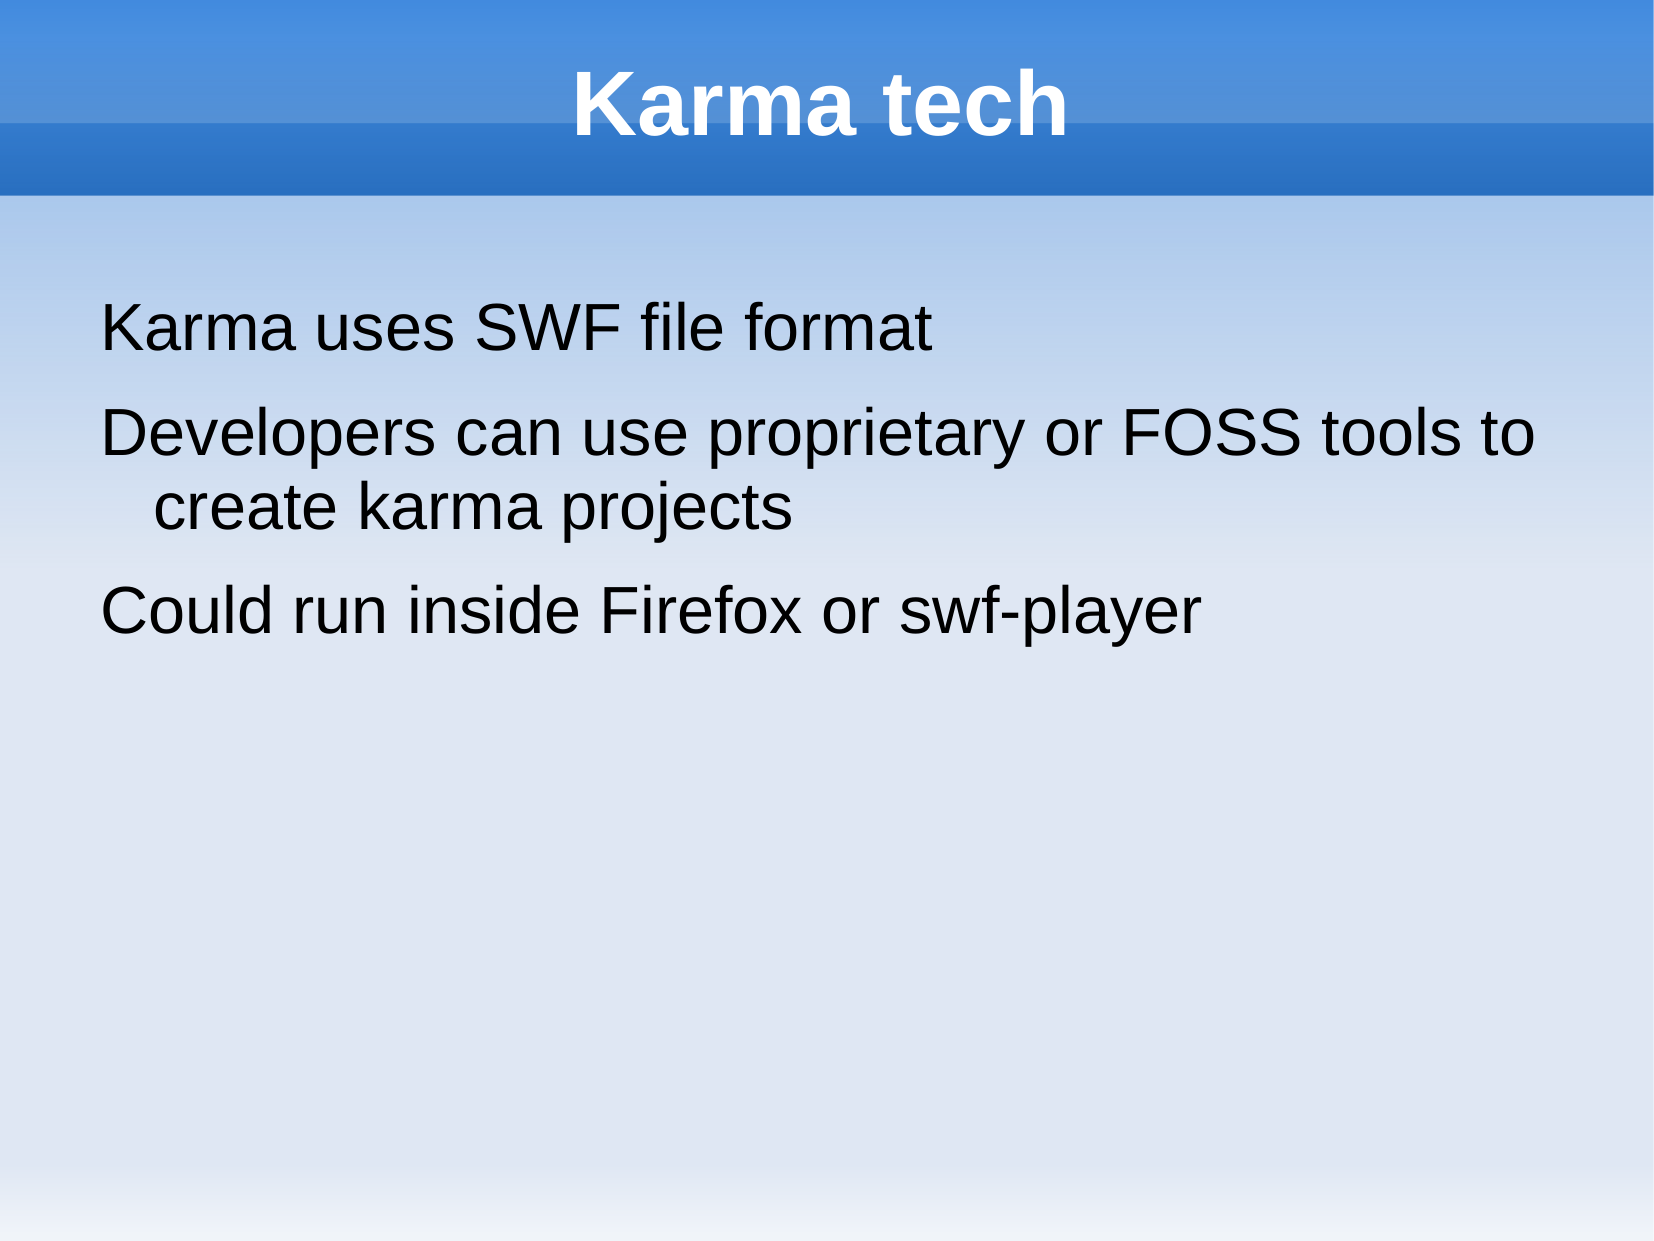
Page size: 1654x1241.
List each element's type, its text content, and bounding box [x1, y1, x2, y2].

title Karma tech [76, 7, 1565, 200]
picture [0, 0, 1654, 1241]
list Karma uses SWF file format Developers can use proprietary or FOSS tools to create karma projects Could run inside Firefox or swf-player [82, 290, 1571, 1094]
